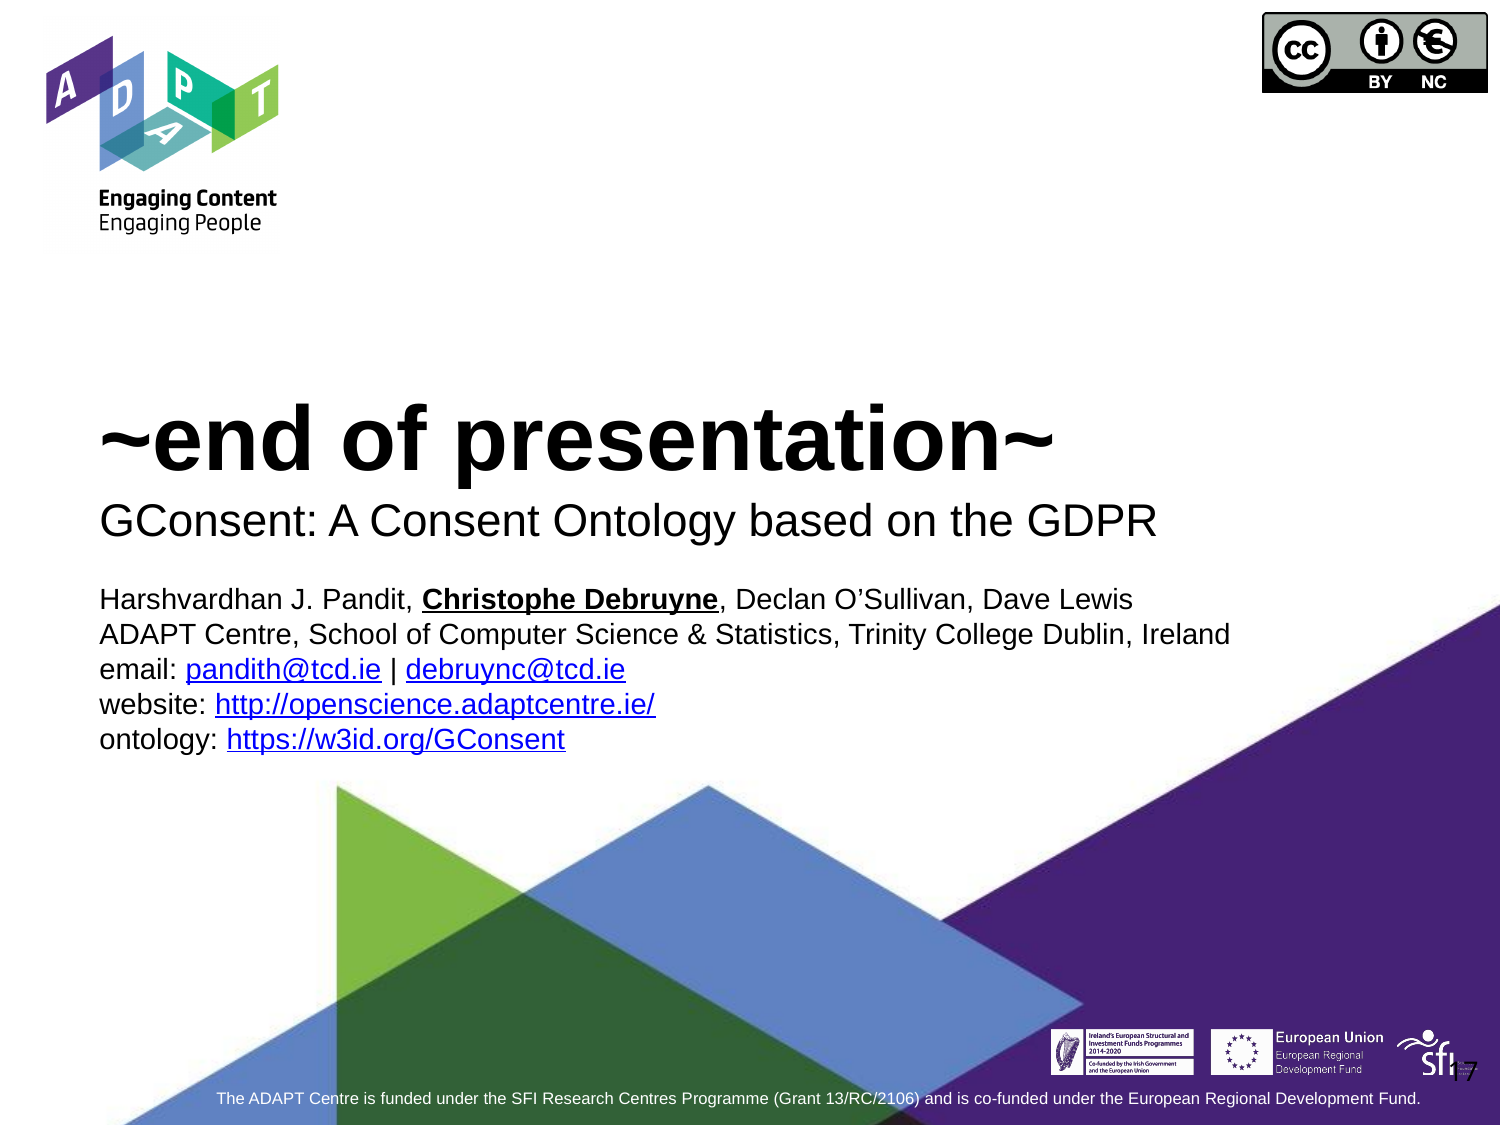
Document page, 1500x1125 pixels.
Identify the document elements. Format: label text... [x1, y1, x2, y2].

slide_number <number> [1403, 1038, 1494, 1125]
text_box The ADAPT Centre is funded under the SFI Research Centres Programme (Grant 13/RC/2106) and is co-funded under the European Regional Development Fund. [205, 1077, 1403, 1125]
subtitle GConsent: A Consent Ontology based on the GDPR Harshvardhan J. Pandit, Christophe Debruyne, Declan O’Sullivan, Dave Lewis ADAPT Centre, School of Computer Science & Statistics, Trinity College Dublin, Ireland email: pandith@tcd.ie | debruync@tcd.ie website: http://openscience.adaptcentre.ie/ ontology: https://w3id.org/GConsent [84, 482, 1258, 598]
title ~end of presentation~ [84, 361, 1462, 507]
picture [0, 0, 1500, 1125]
